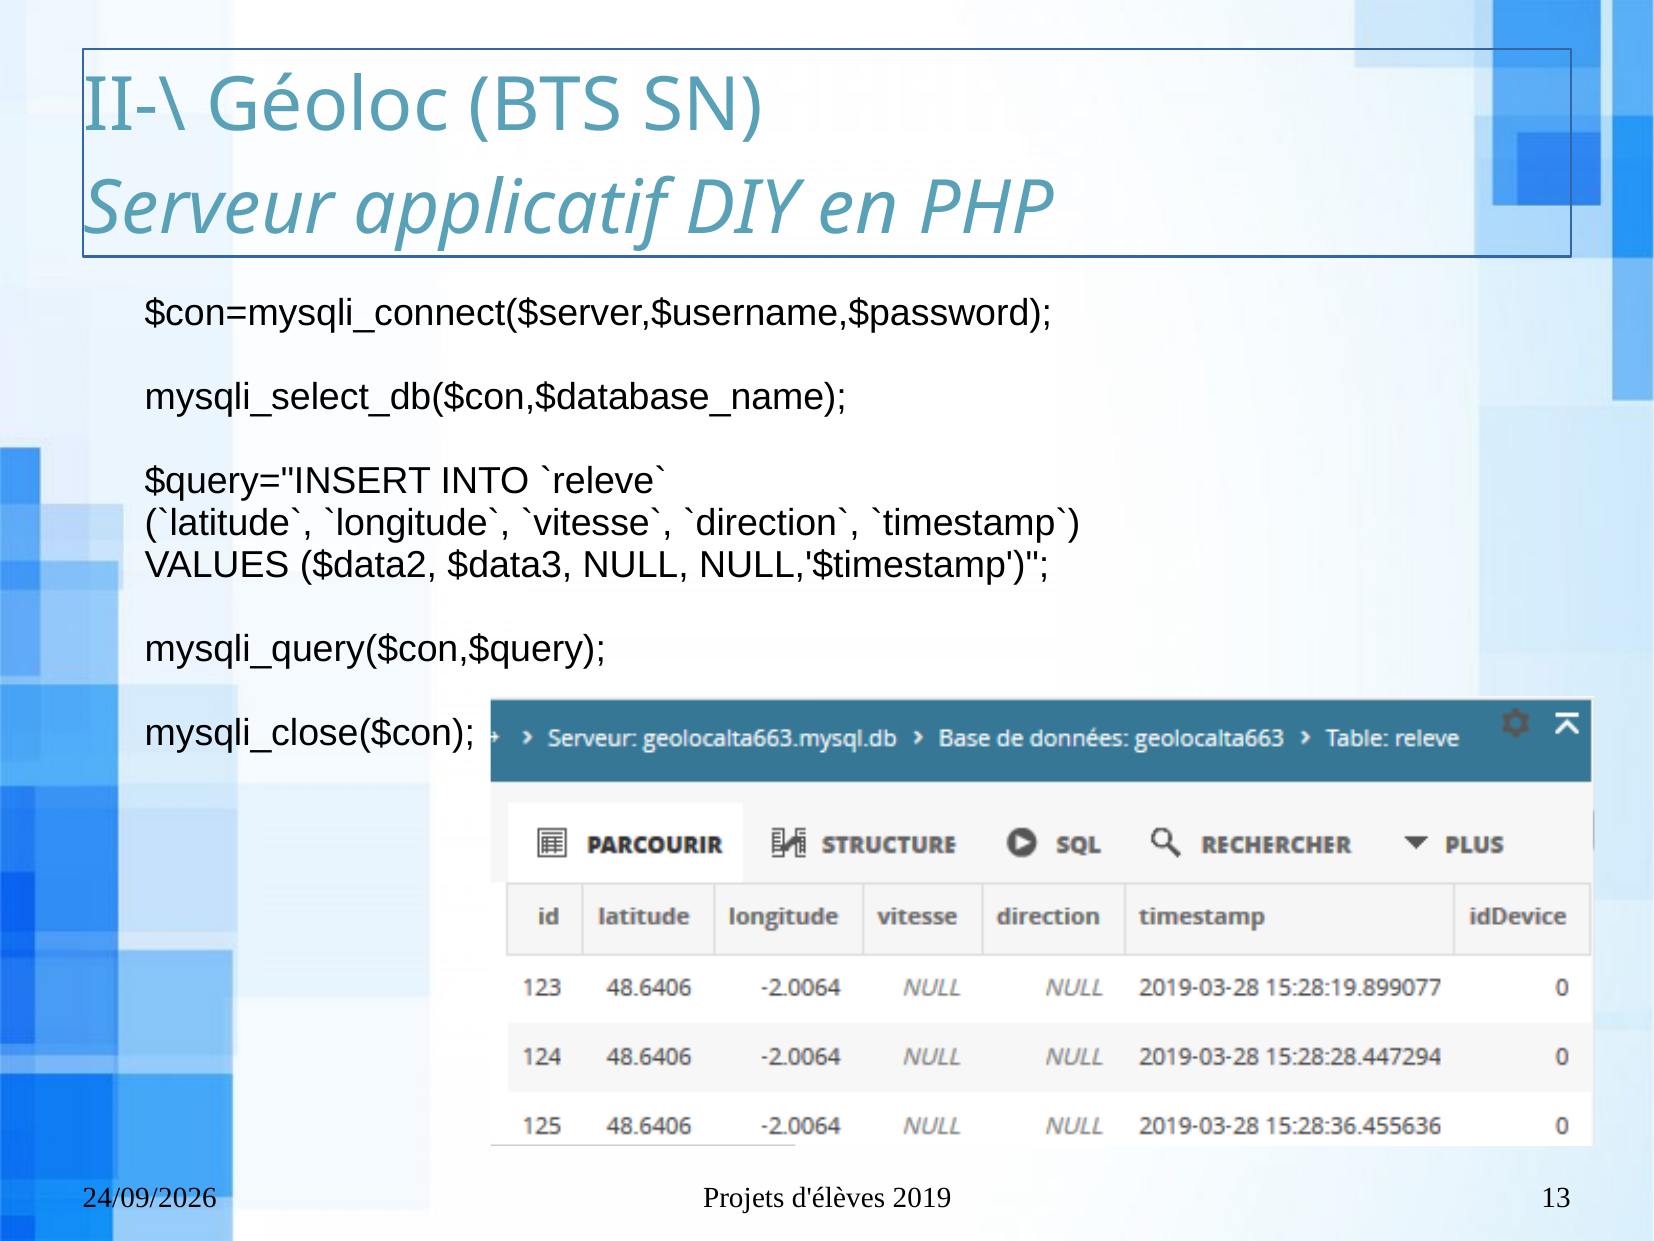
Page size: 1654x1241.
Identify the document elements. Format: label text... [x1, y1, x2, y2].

picture [0, 0, 1654, 1241]
title II-\ Géoloc (BTS SN) Serveur applicatif DIY en PHP [82, 49, 1571, 257]
text_box $con=mysqli_connect($server,$username,$password); mysqli_select_db($con,$database_name); $query="INSERT INTO `releve` (`latitude`, `longitude`, `vitesse`, `direction`, `timestamp`) VALUES ($data2, $data3, NULL, NULL,'$timestamp')"; mysqli_query($con,$query); mysqli_close($con); [129, 284, 1489, 804]
